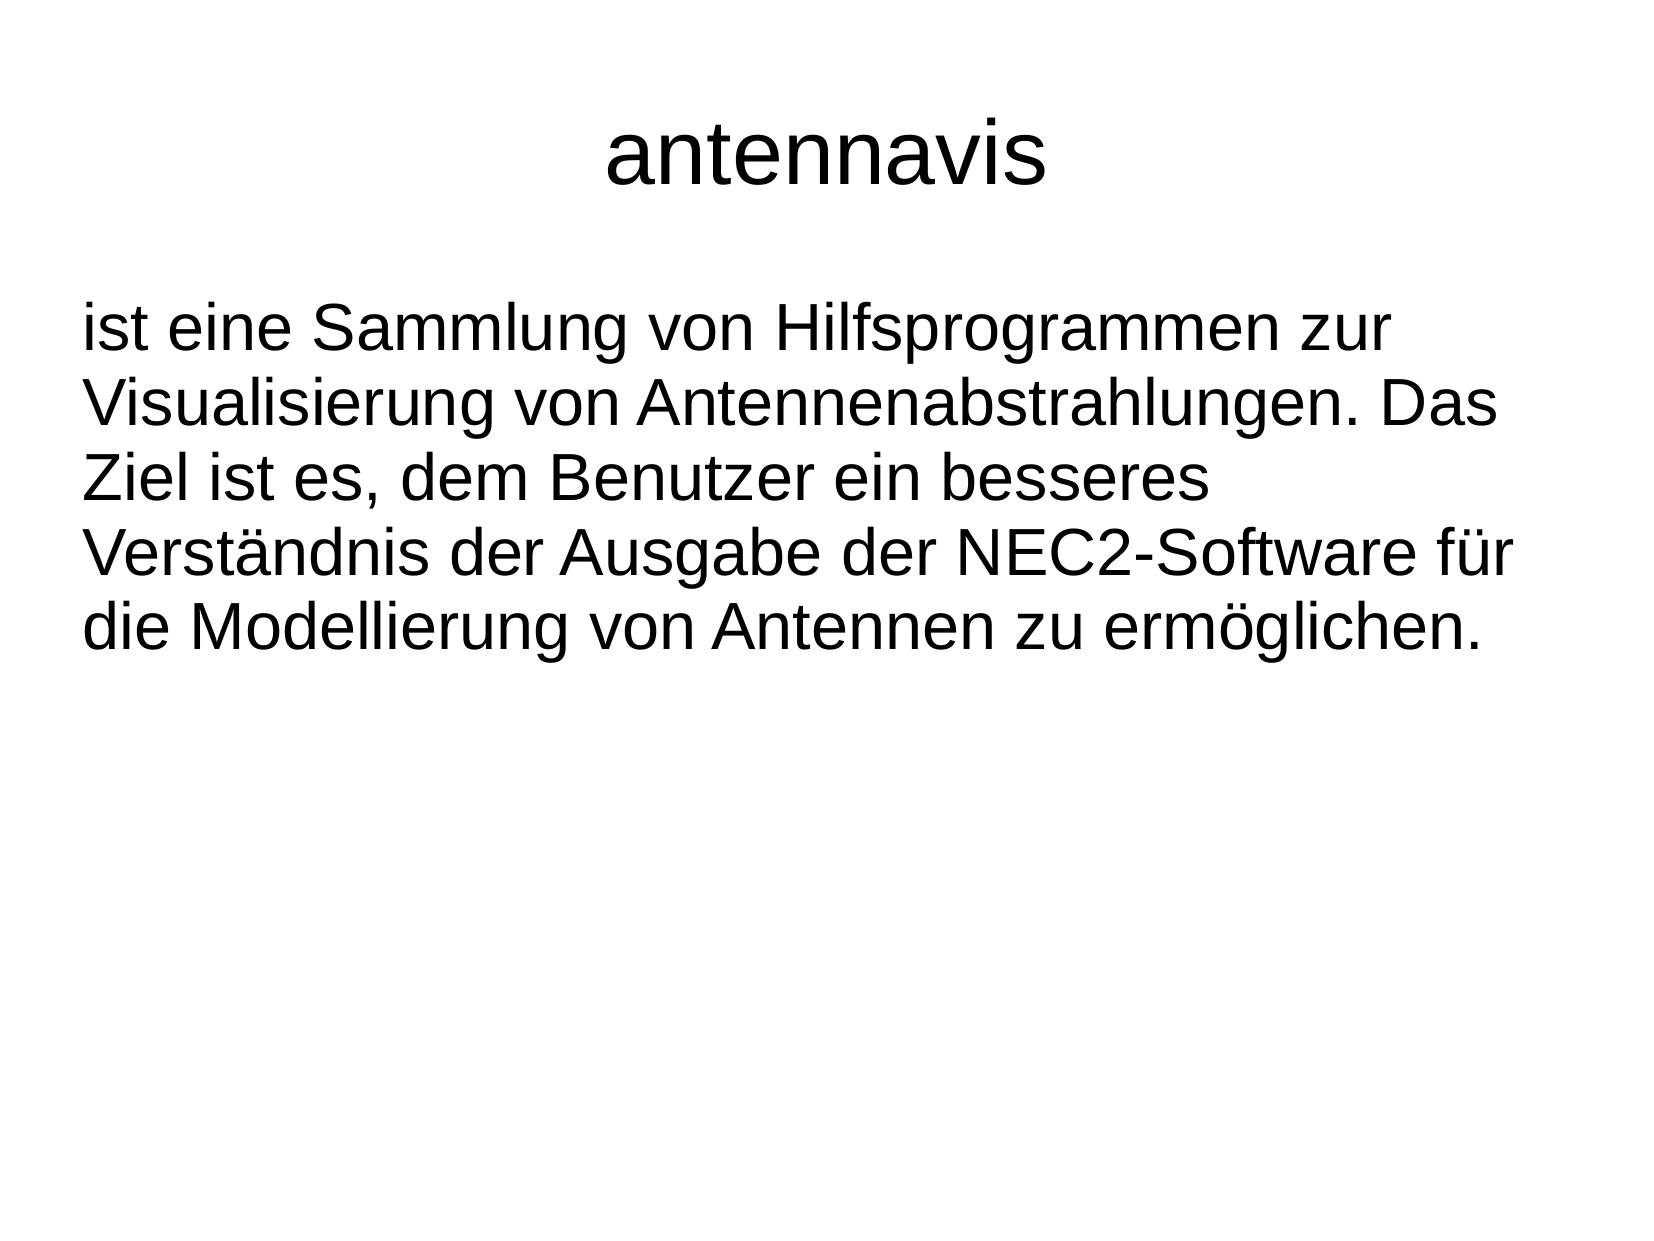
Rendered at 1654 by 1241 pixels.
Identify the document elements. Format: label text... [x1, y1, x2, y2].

title antennavis [82, 49, 1571, 257]
list ist eine Sammlung von Hilfsprogrammen zur Visualisierung von Antennenabstrahlungen. Das Ziel ist es, dem Benutzer ein besseres Verständnis der Ausgabe der NEC2-Software für die Modellierung von Antennen zu ermöglichen. [82, 290, 1571, 1010]
